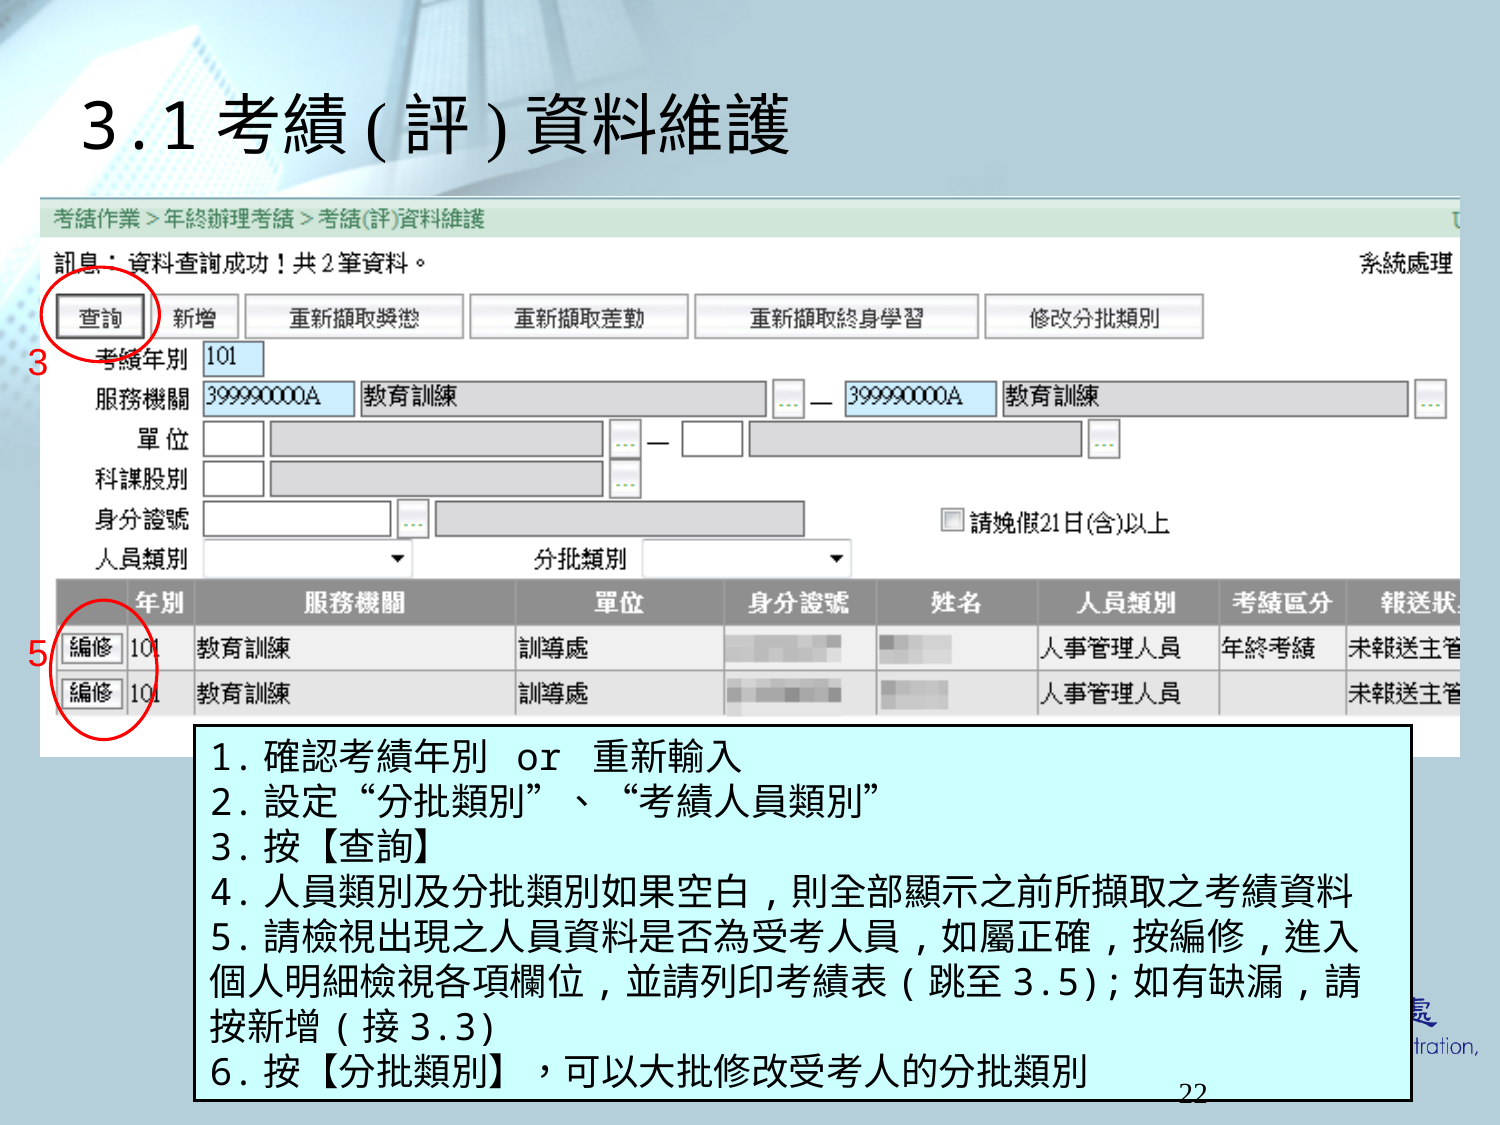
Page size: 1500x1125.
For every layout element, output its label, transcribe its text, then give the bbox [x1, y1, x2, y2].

picture [53, 602, 155, 737]
picture [43, 269, 157, 360]
text_box [1163, 1066, 1477, 1125]
picture [40, 196, 1460, 757]
text_box 1.確認考績年別 or 重新輸入 2.設定“分批類別”、“考績人員類別” 3.按【查詢】 4.人員類別及分批類別如果空白,則全部顯示之前所擷取之考績資料 5.請檢視出現之人員資料是否為受考人員,如屬正確,按編修,進入個人明細檢視各項欄位,並請列印考績表(跳至3.5);如有缺漏,請按新增(接3.3) 6.按【分批類別】，可以大批修改受考人的分批類別 [194, 725, 1412, 1059]
text_box 3.1考績(評)資料維護 [65, 66, 1364, 179]
picture [40, 325, 46, 338]
text_box 3 [14, 338, 62, 384]
text_box 5 [14, 628, 62, 674]
